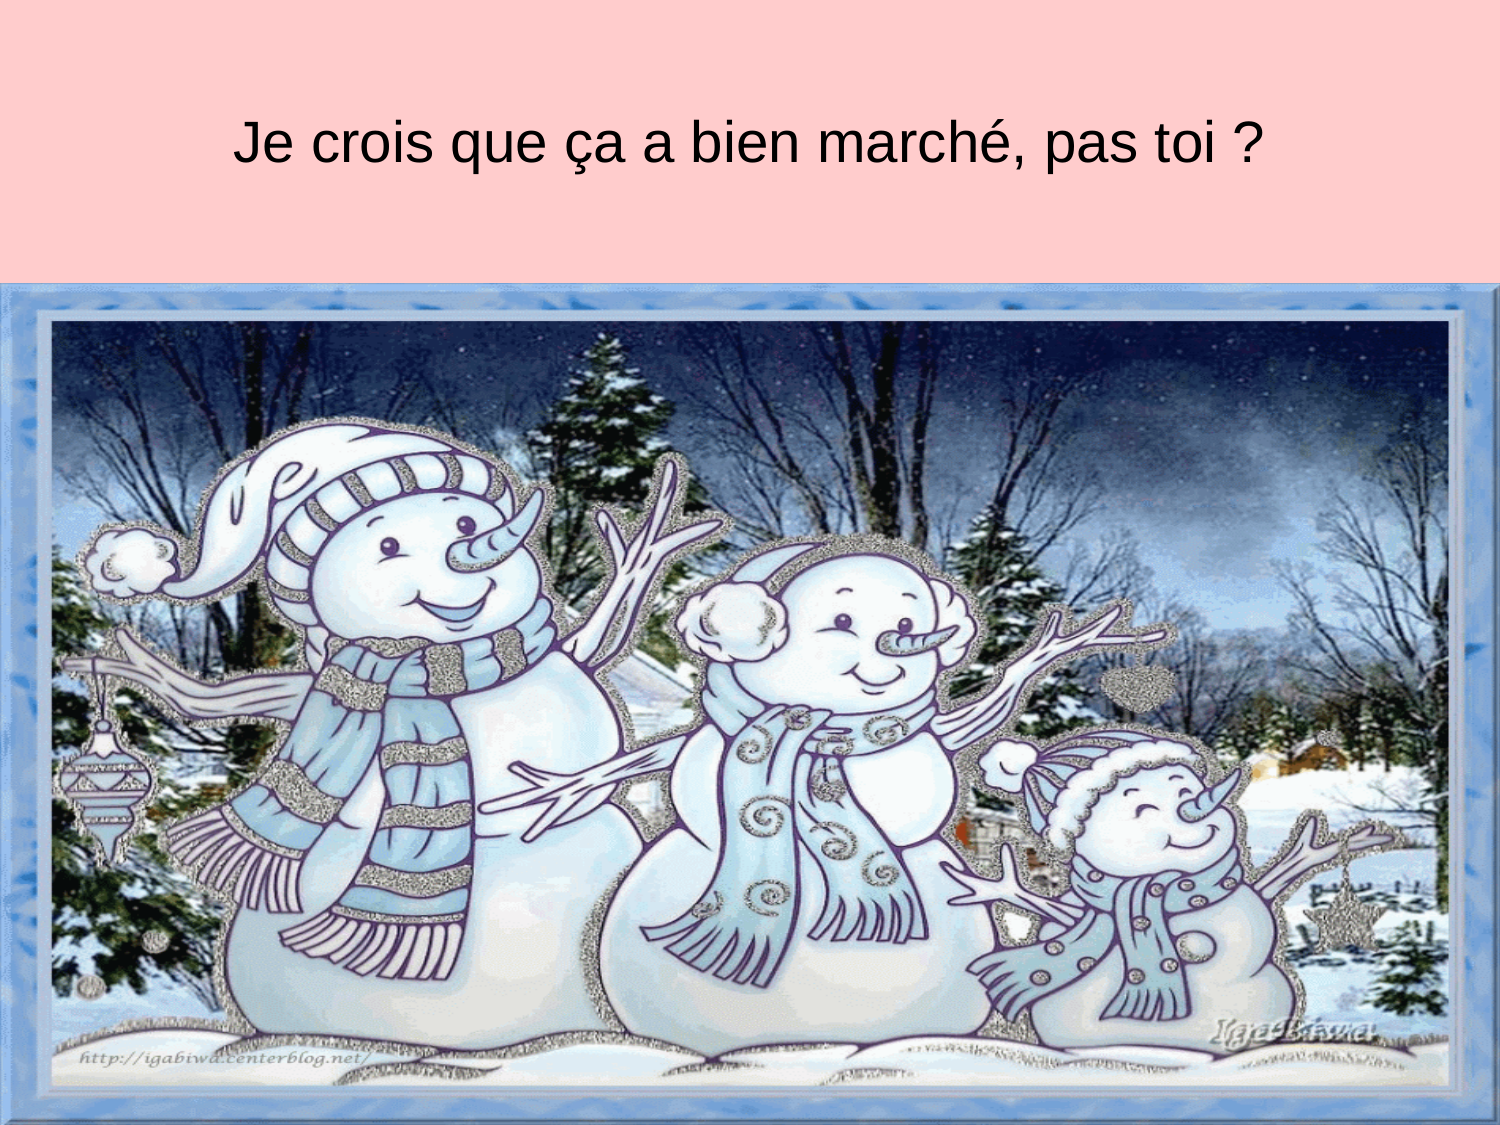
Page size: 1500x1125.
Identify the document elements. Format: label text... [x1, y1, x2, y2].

picture [0, 283, 1500, 1125]
title Je crois que ça a bien marché, pas toi ? [75, 45, 1426, 233]
